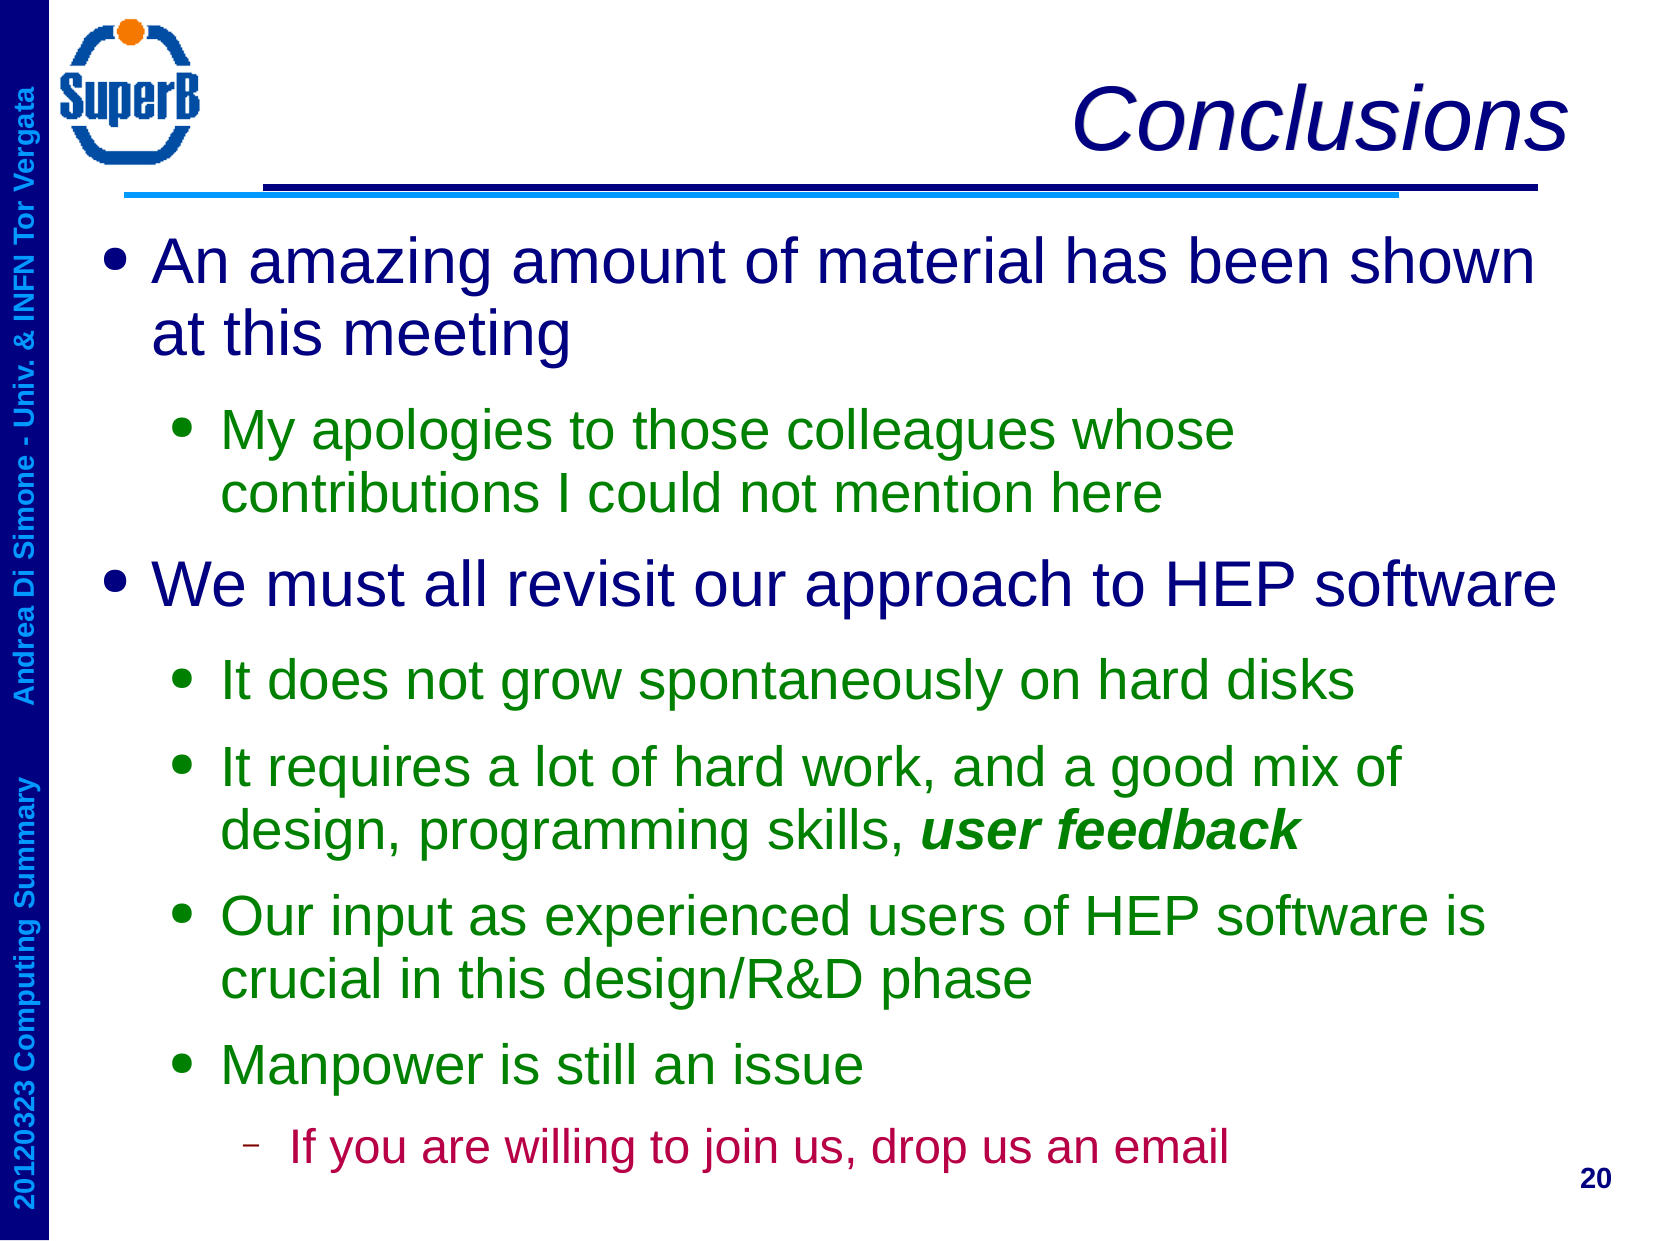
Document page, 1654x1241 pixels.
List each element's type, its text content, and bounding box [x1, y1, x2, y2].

list An amazing amount of material has been shown at this meeting My apologies to those colleagues whose contributions I could not mention here We must all revisit our approach to HEP software It does not grow spontaneously on hard disks It requires a lot of hard work, and a good mix of design, programming skills, user feedback Our input as experienced users of HEP software is crucial in this design/R&D phase Manpower is still an issue If you are willing to join us, drop us an email [82, 225, 1571, 1201]
title Conclusions [82, 49, 1571, 188]
picture [51, 16, 208, 170]
